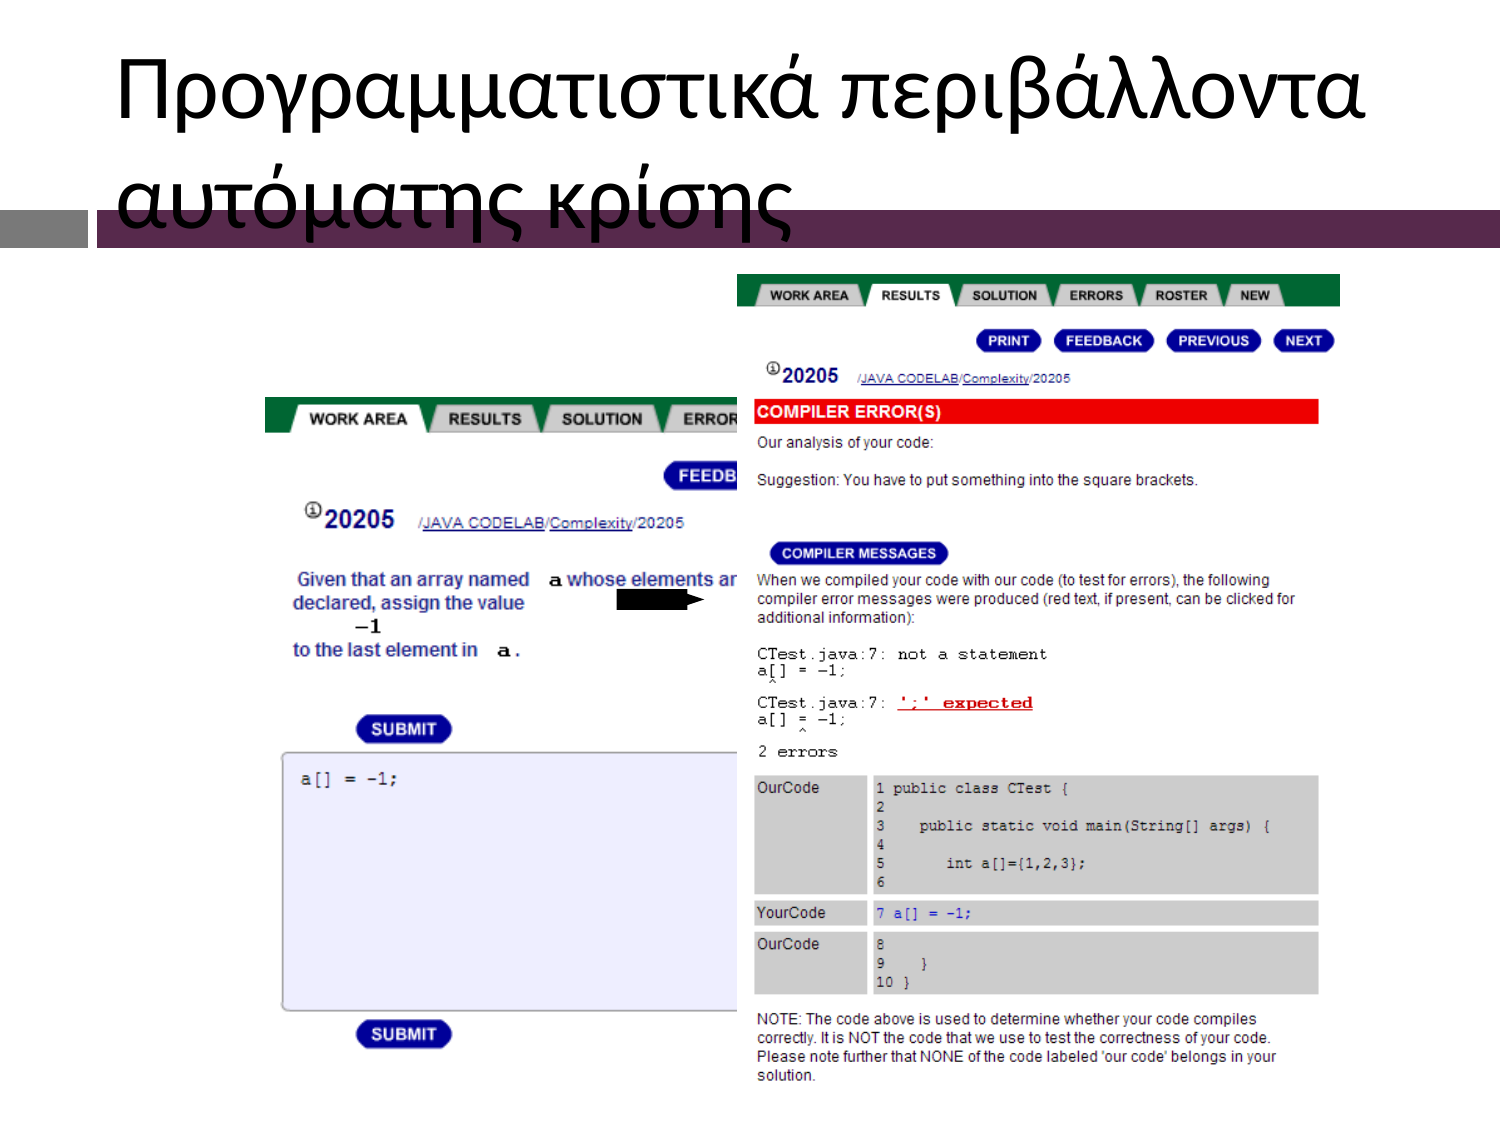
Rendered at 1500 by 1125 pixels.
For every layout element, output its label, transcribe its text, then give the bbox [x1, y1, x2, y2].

title Προγραμματιστικά περιβάλλοντα αυτόματης κρίσης [100, 19, 1438, 182]
picture [265, 274, 1340, 1083]
